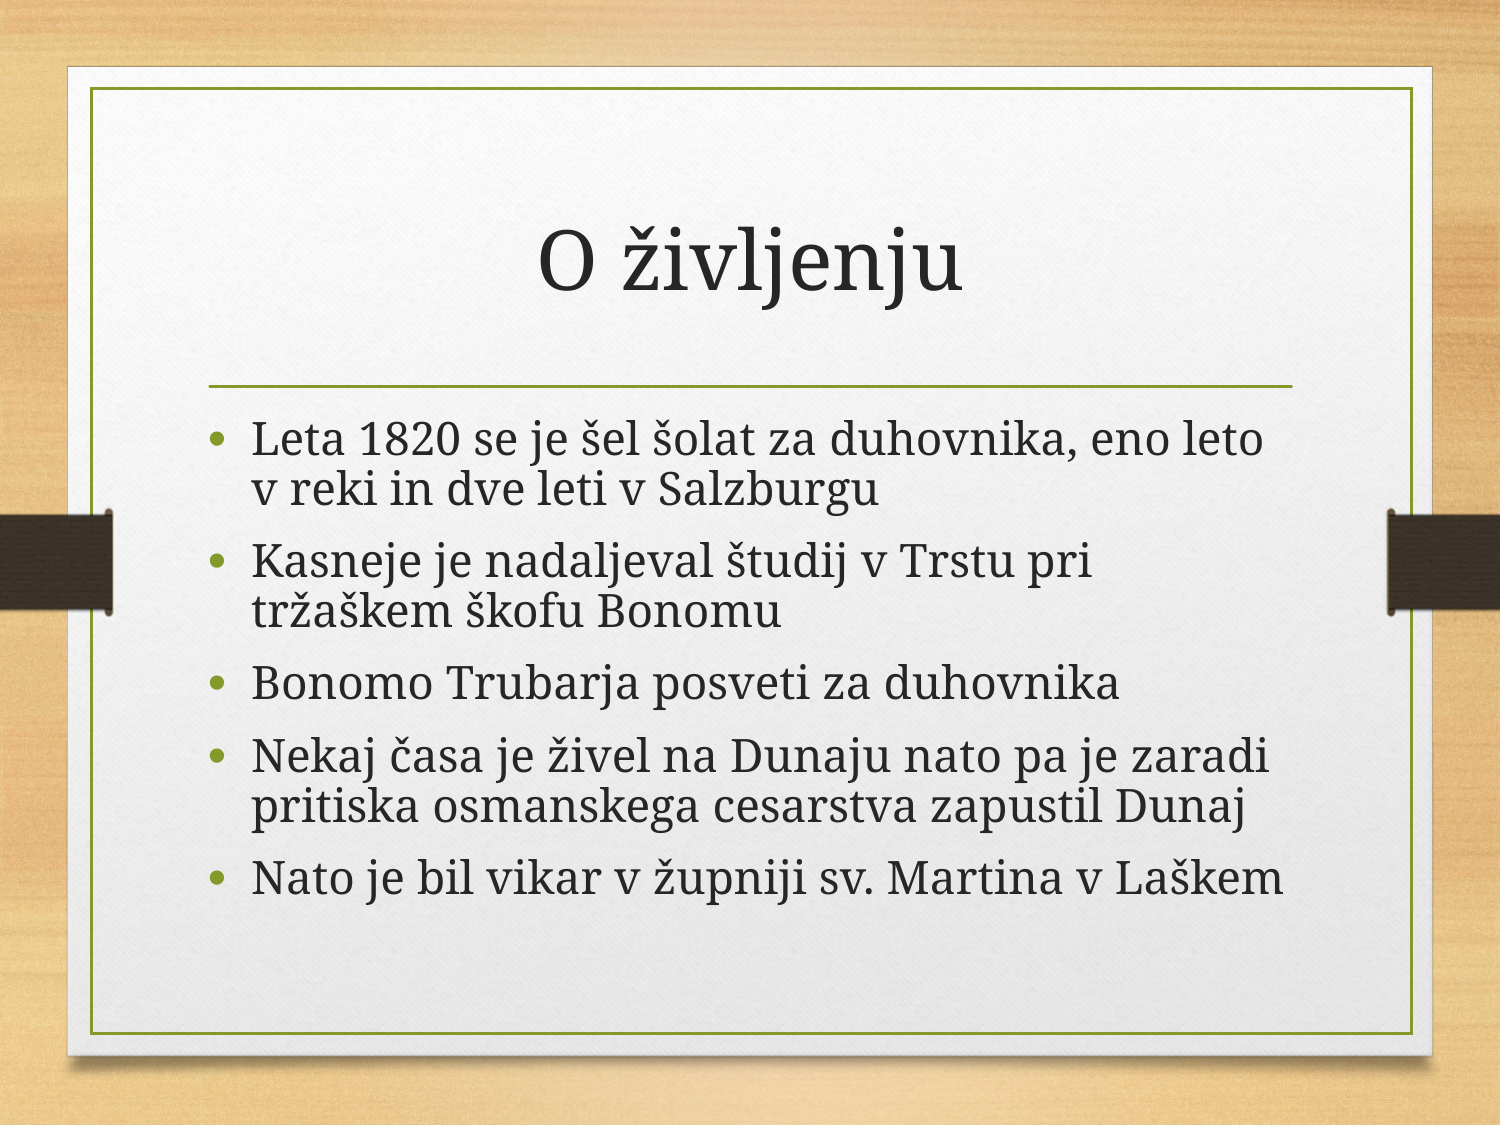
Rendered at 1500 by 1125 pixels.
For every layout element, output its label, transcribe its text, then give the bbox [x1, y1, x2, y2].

list Leta 1820 se je šel šolat za duhovnika, eno leto v reki in dve leti v Salzburgu Kasneje je nadaljeval študij v Trstu pri tržaškem škofu Bonomu Bonomo Trubarja posveti za duhovnika Nekaj časa je živel na Dunaju nato pa je zaradi pritiska osmanskega cesarstva zapustil Dunaj Nato je bil vikar v župniji sv. Martina v Laškem [192, 408, 1309, 974]
picture [0, 0, 1500, 1125]
title O življenju [192, 150, 1309, 365]
